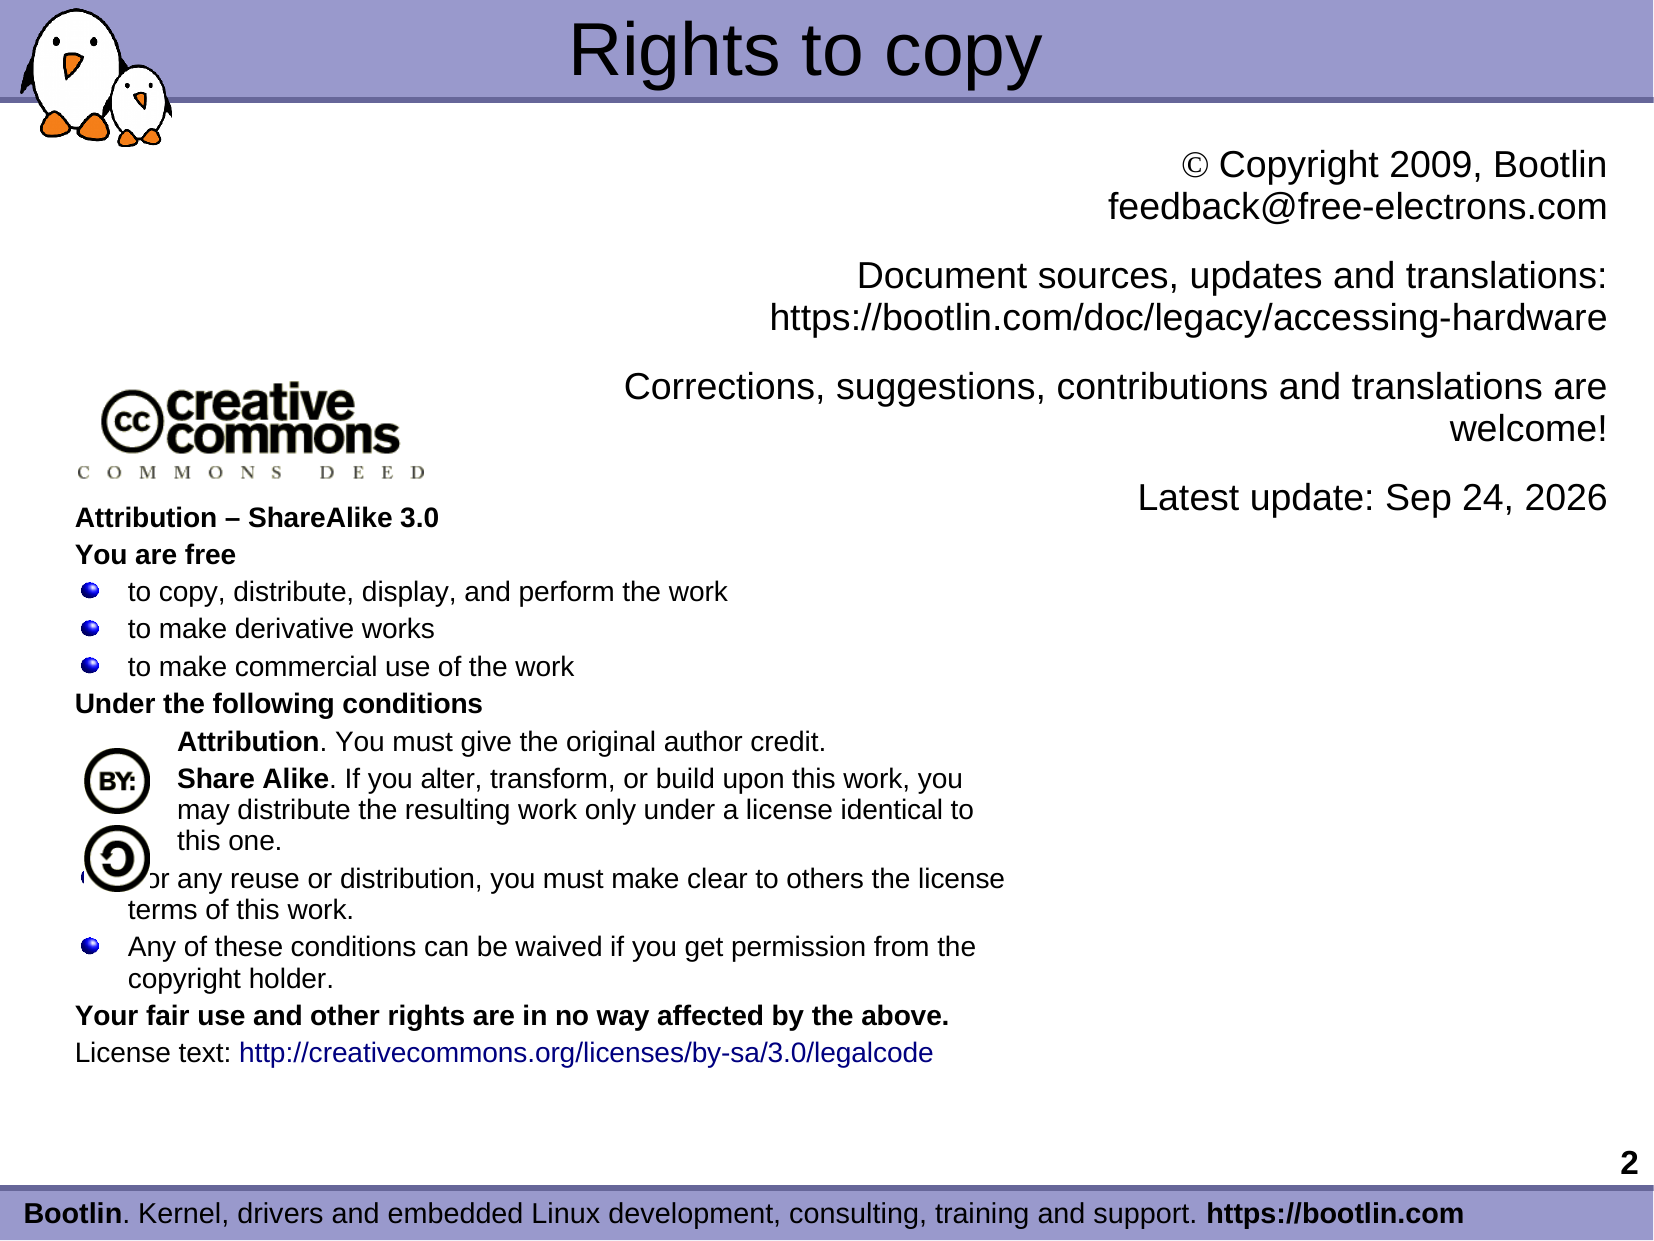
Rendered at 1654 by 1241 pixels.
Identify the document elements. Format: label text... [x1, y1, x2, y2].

picture [84, 748, 150, 815]
picture [20, 8, 172, 147]
title Rights to copy [60, 0, 1551, 100]
picture [78, 381, 424, 480]
list © Copyright 2009, Bootlin feedback@free-electrons.com Document sources, updates and translations: https://bootlin.com/doc/legacy/accessing-hardware Corrections, suggestions, contributions and translations are welcome! Latest update: Jul 25, 2018 [603, 143, 1608, 567]
picture [84, 825, 150, 892]
list Attribution – ShareAlike 3.0 You are free to copy, distribute, display, and perform the work to make derivative works to make commercial use of the work Under the following conditions Attribution. You must give the original author credit. Share Alike. If you alter, transform, or build upon this work, you may distribute the resulting work only under a license identical to this one. For any reuse or distribution, you must make clear to others the license terms of this work. Any of these conditions can be waived if you get permission from the copyright holder. Your fair use and other rights are in no way affected by the above. License text: http://creativecommons.org/licenses/by-sa/3.0/legalcode [56, 501, 1016, 1141]
